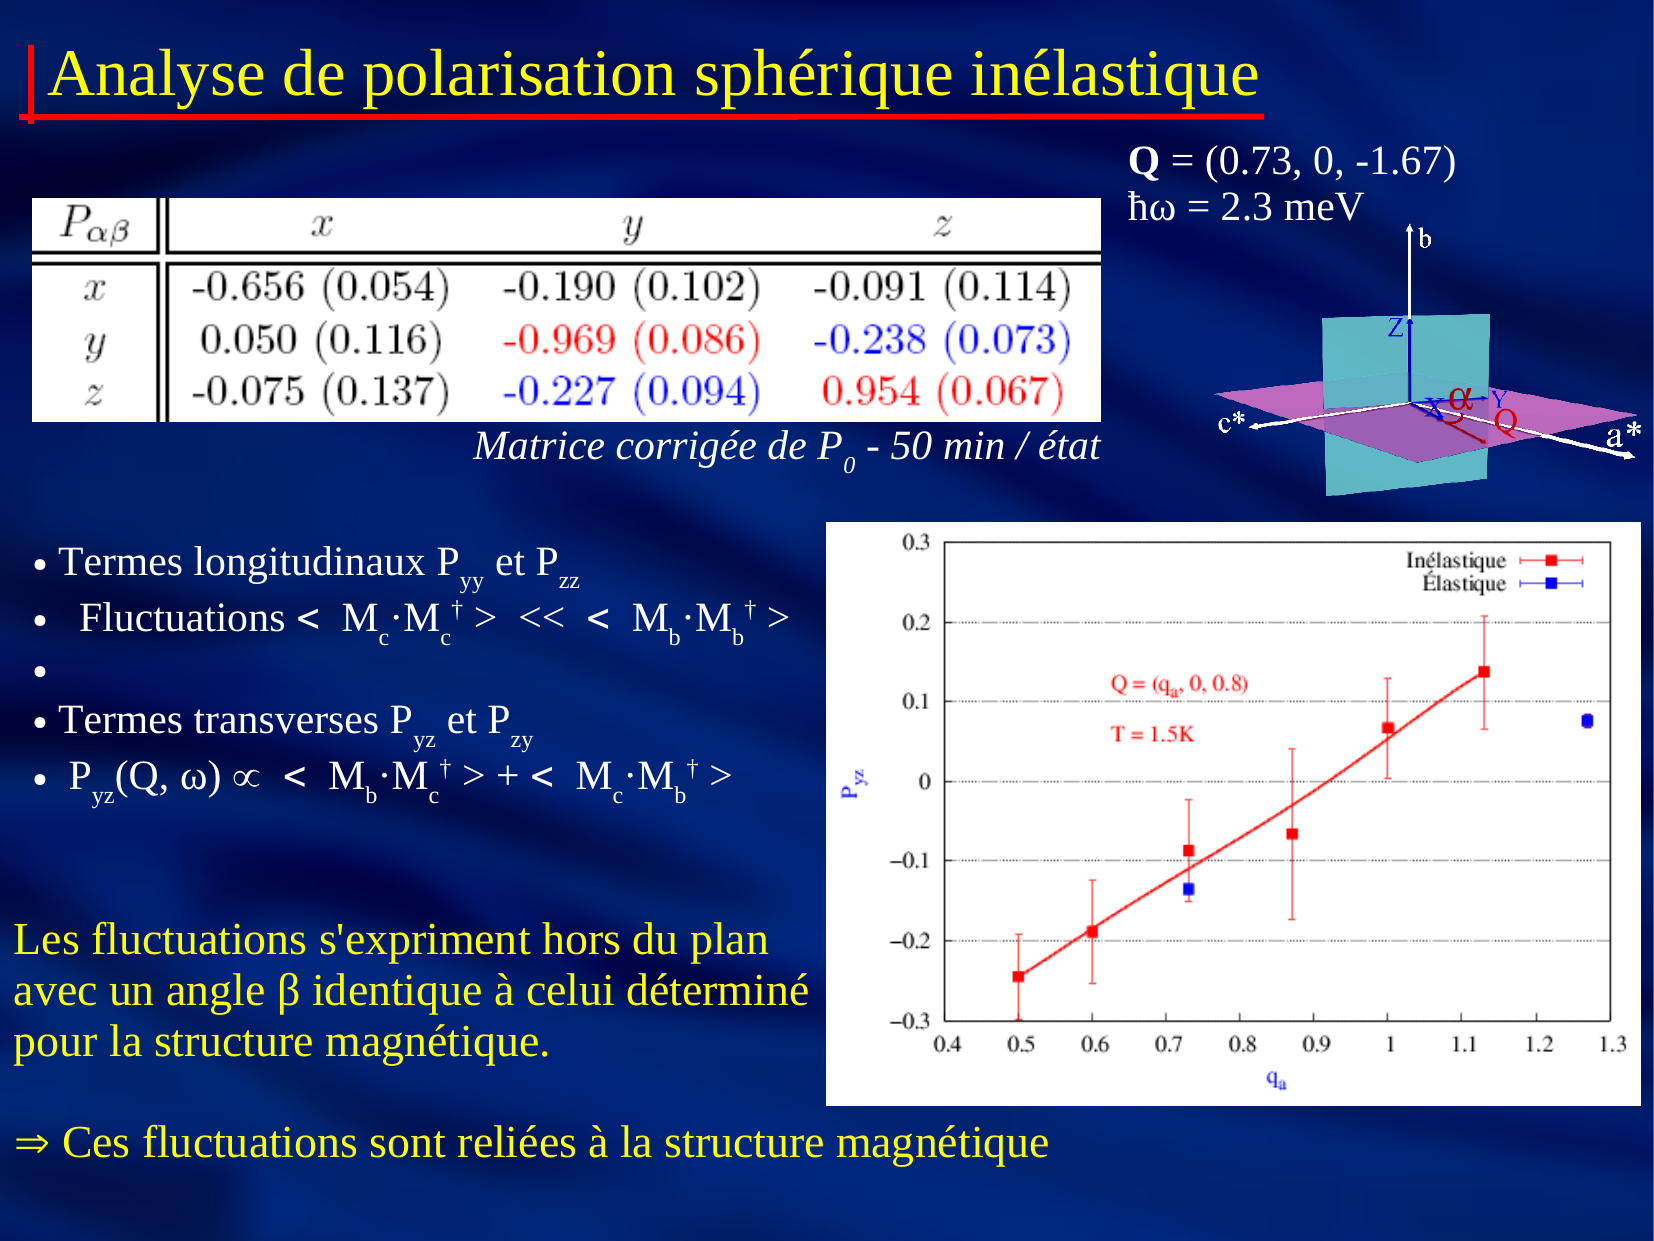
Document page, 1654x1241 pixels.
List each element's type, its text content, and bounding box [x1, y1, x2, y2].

text_box Analyse de polarisation sphérique inélastique [47, 35, 1263, 110]
text_box Q = (0.73, 0, -1.67) ħω = 2.3 meV [1128, 137, 1458, 230]
text_box Les fluctuations s'expriment hors du plan avec un angle β identique à celui déterminé pour la structure magnétique.  Ces fluctuations sont reliées à la structure magnétique [13, 914, 1060, 1177]
picture [0, 0, 1654, 1241]
text_box Matrice corrigée de P0 - 50 min / état [473, 422, 1101, 479]
text_box Termes longitudinaux Pyy et Pzz Fluctuations < Mc·Mc† > << < Mb·Mb† > Termes transverses Pyz et Pzy Pyz(Q, ω)  < Mb·Mc† > + < Mc·Mb† > [32, 537, 757, 819]
